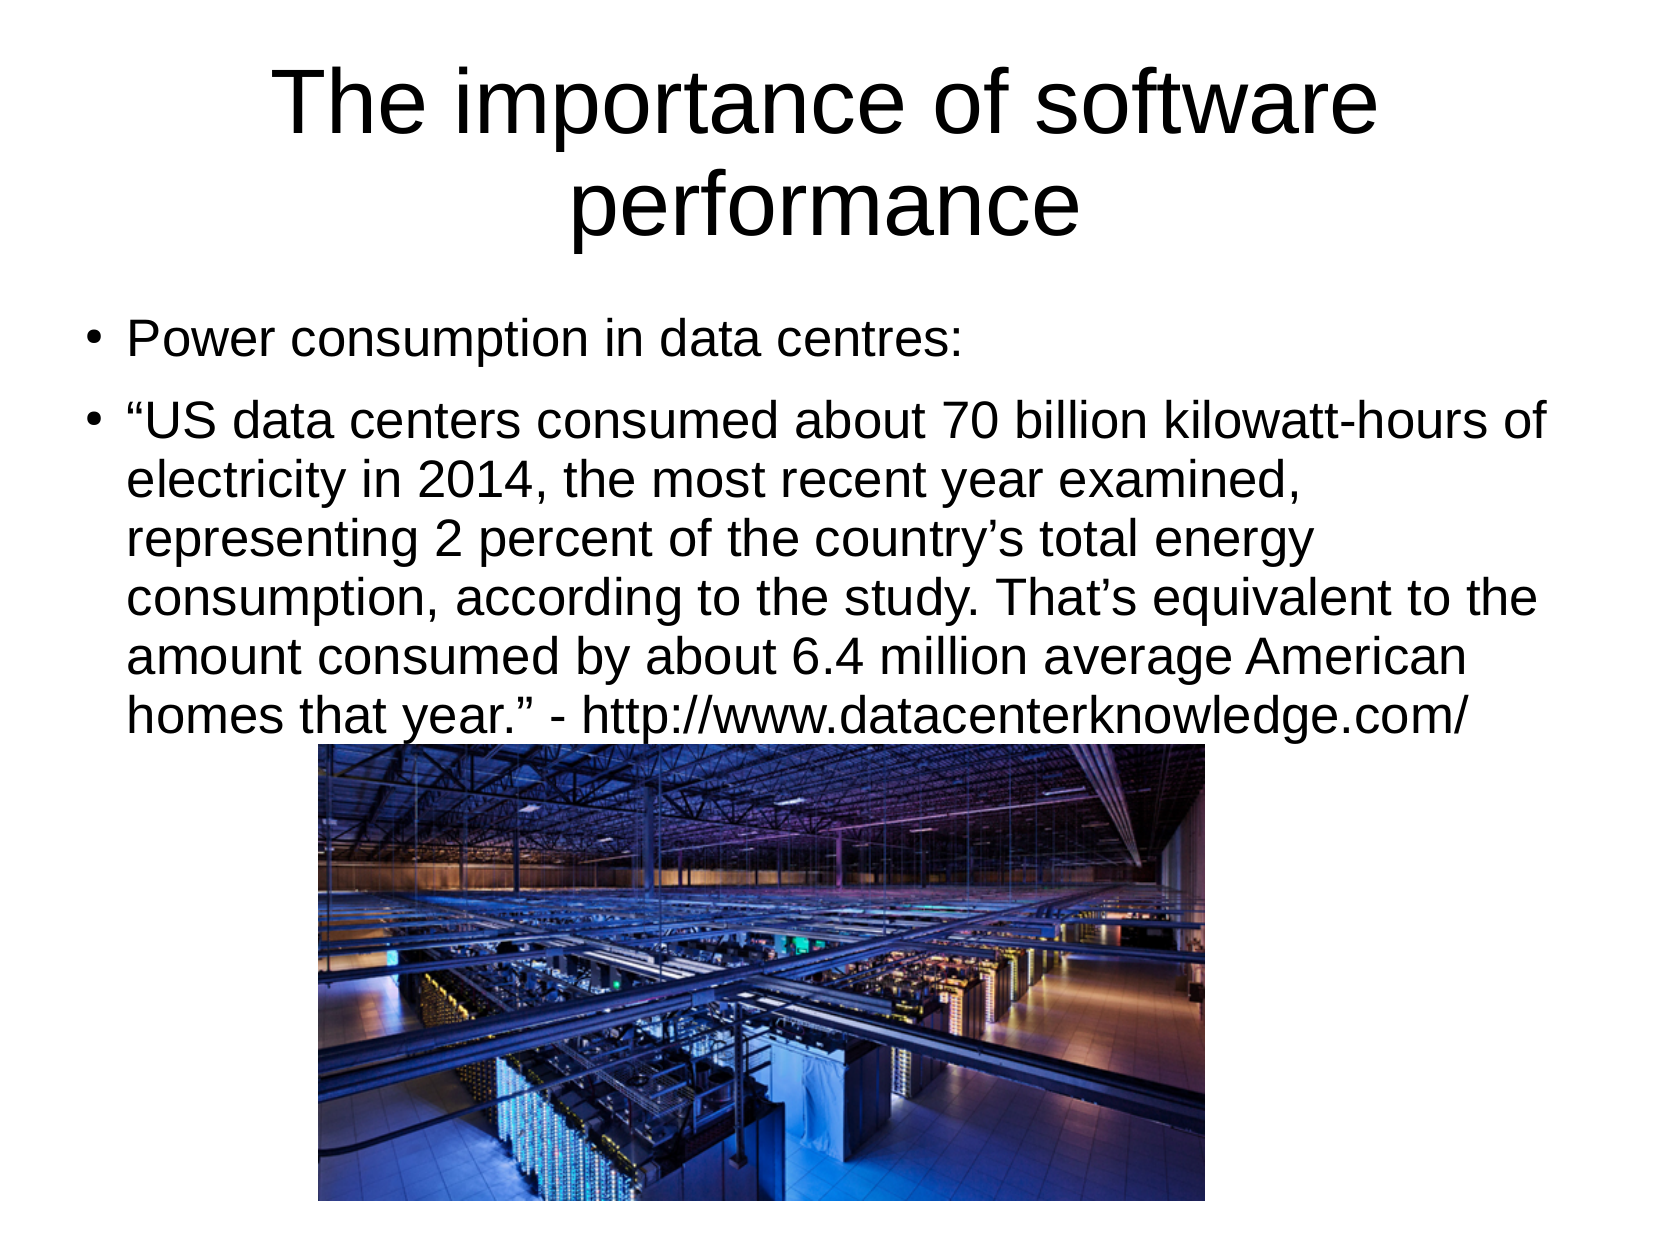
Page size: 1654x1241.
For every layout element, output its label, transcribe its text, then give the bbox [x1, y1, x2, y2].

picture [318, 744, 1205, 1201]
title The importance of software performance [82, 49, 1571, 257]
list Power consumption in data centres: “US data centers consumed about 70 billion kilowatt-hours of electricity in 2014, the most recent year examined, representing 2 percent of the country’s total energy consumption, according to the study. That’s equivalent to the amount consumed by about 6.4 million average American homes that year.” - http://www.datacenterknowledge.com/ [70, 308, 1560, 804]
